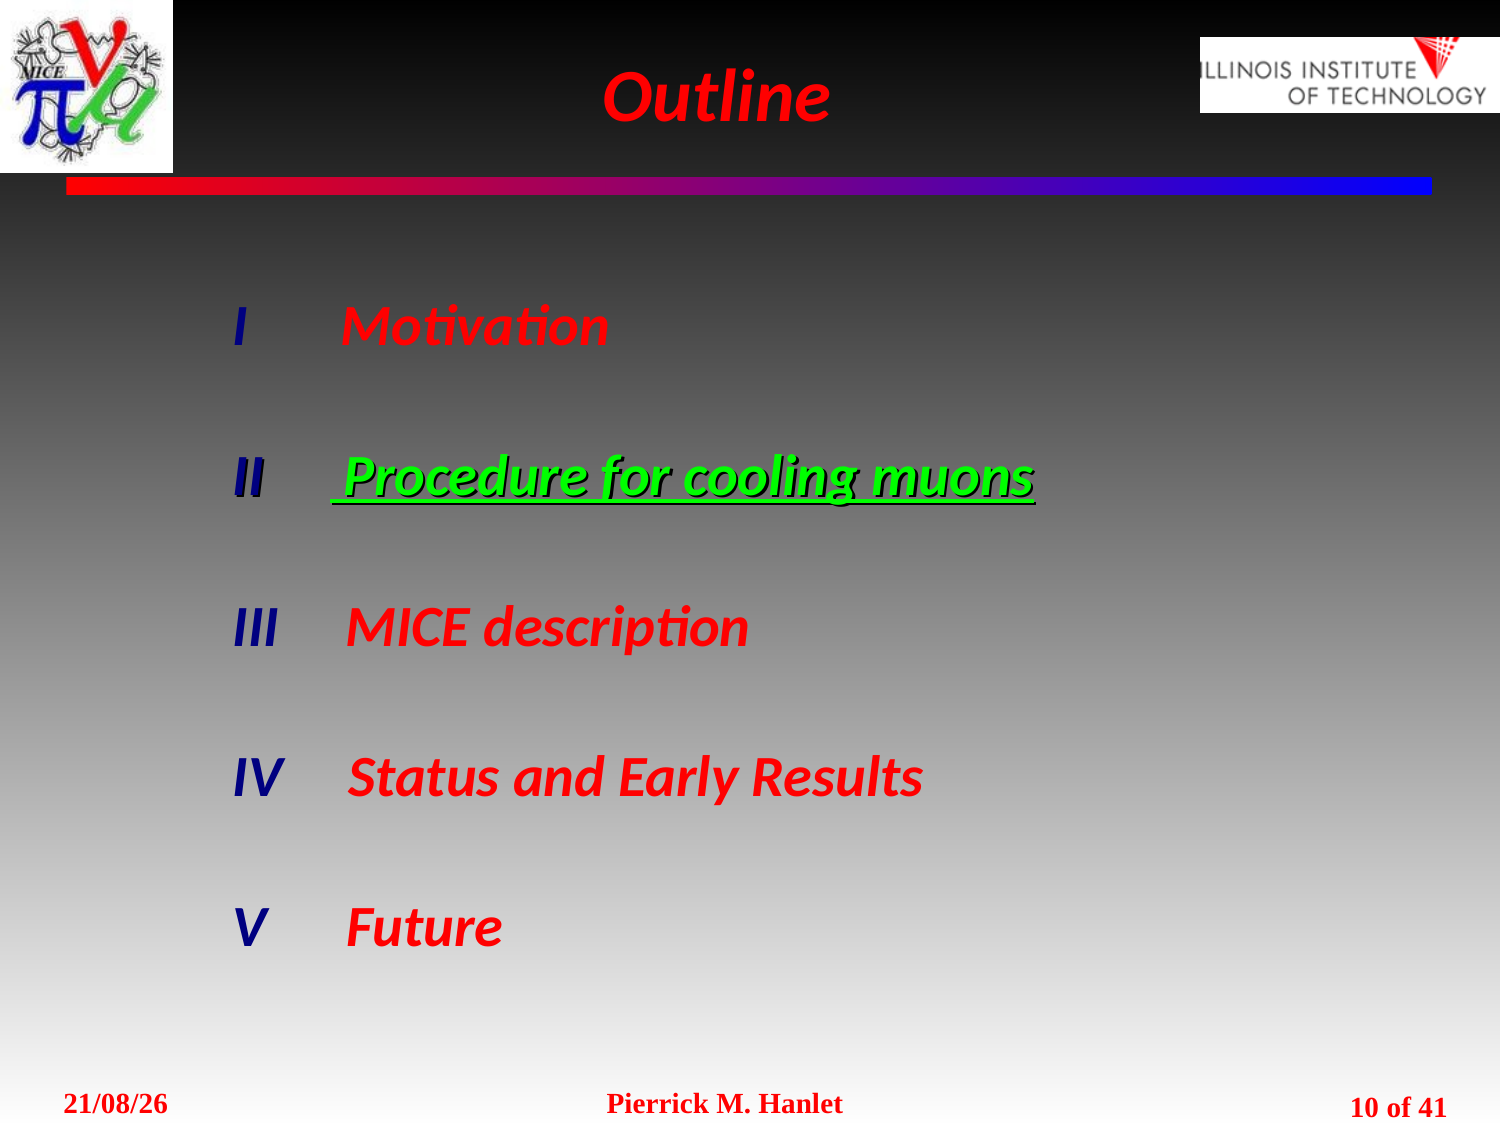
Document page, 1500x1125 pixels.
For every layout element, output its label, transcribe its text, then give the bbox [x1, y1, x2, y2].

title Outline [234, 8, 1200, 181]
picture [0, 0, 173, 173]
picture [1200, 37, 1500, 113]
text_box [22, 224, 151, 1077]
list Motivation Procedure for cooling muons MICE description Status and Early Results Future [187, 209, 1442, 1044]
